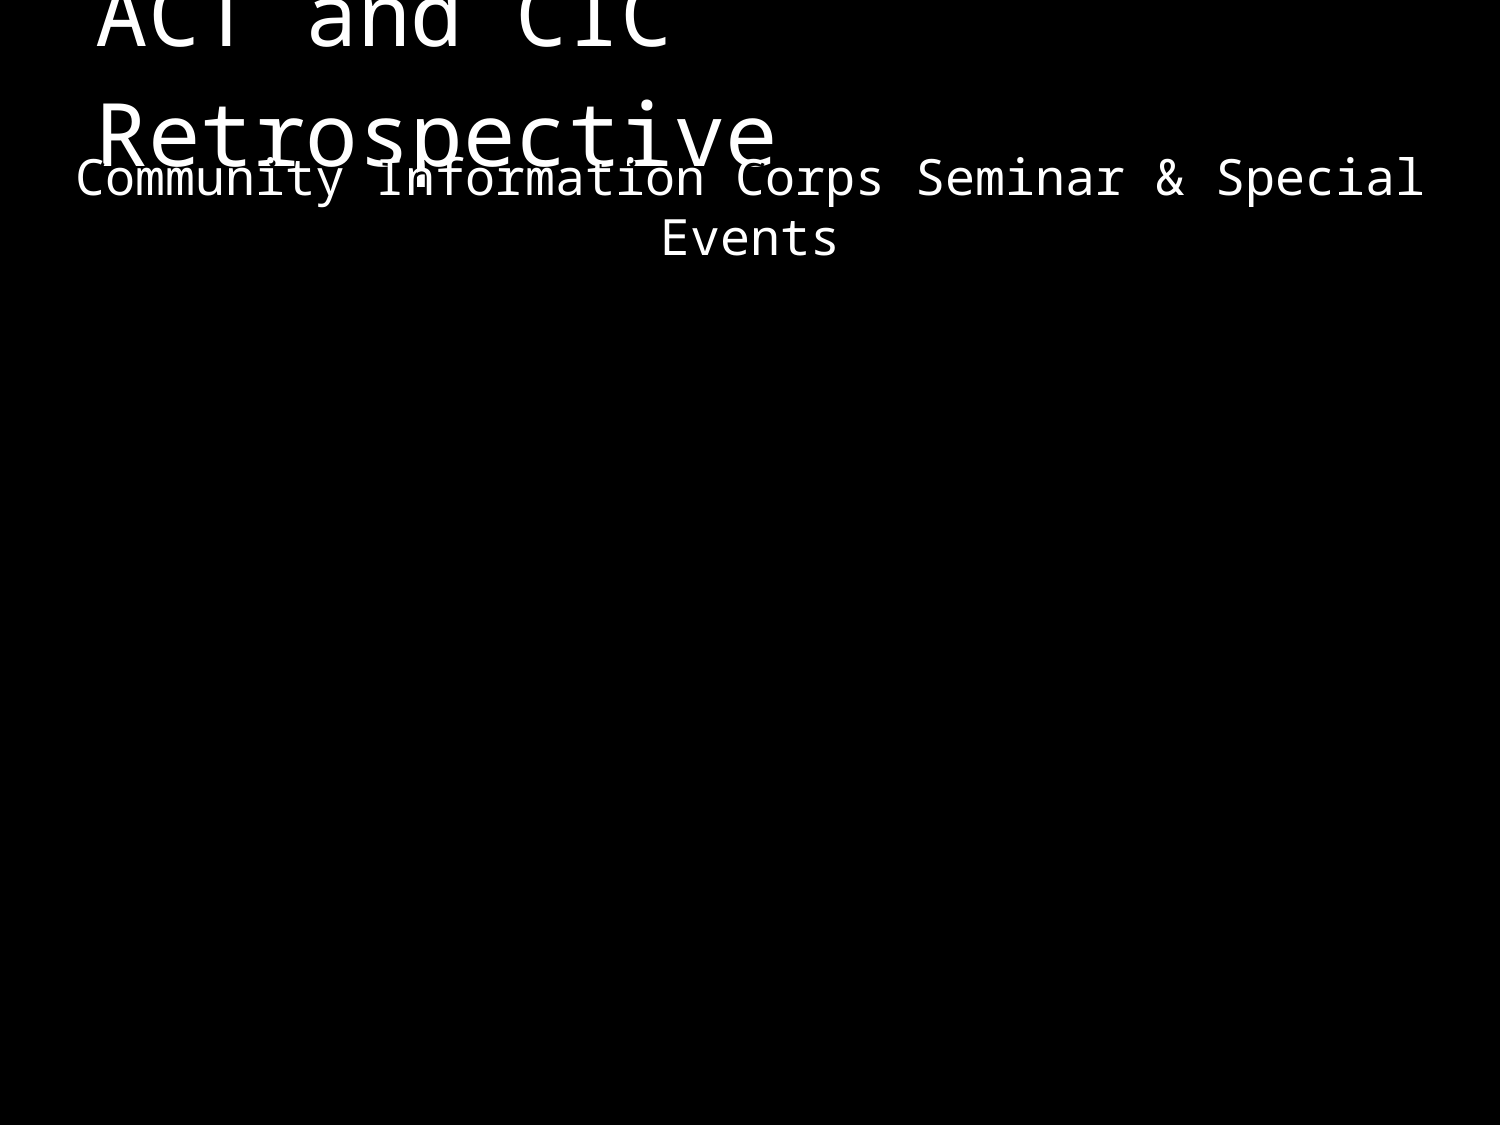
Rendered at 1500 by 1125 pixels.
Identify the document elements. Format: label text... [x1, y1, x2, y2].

text_box Community Information Corps Seminar & Special Events [58, 164, 1442, 247]
title ACT and CIC Retrospective [90, 0, 1409, 158]
